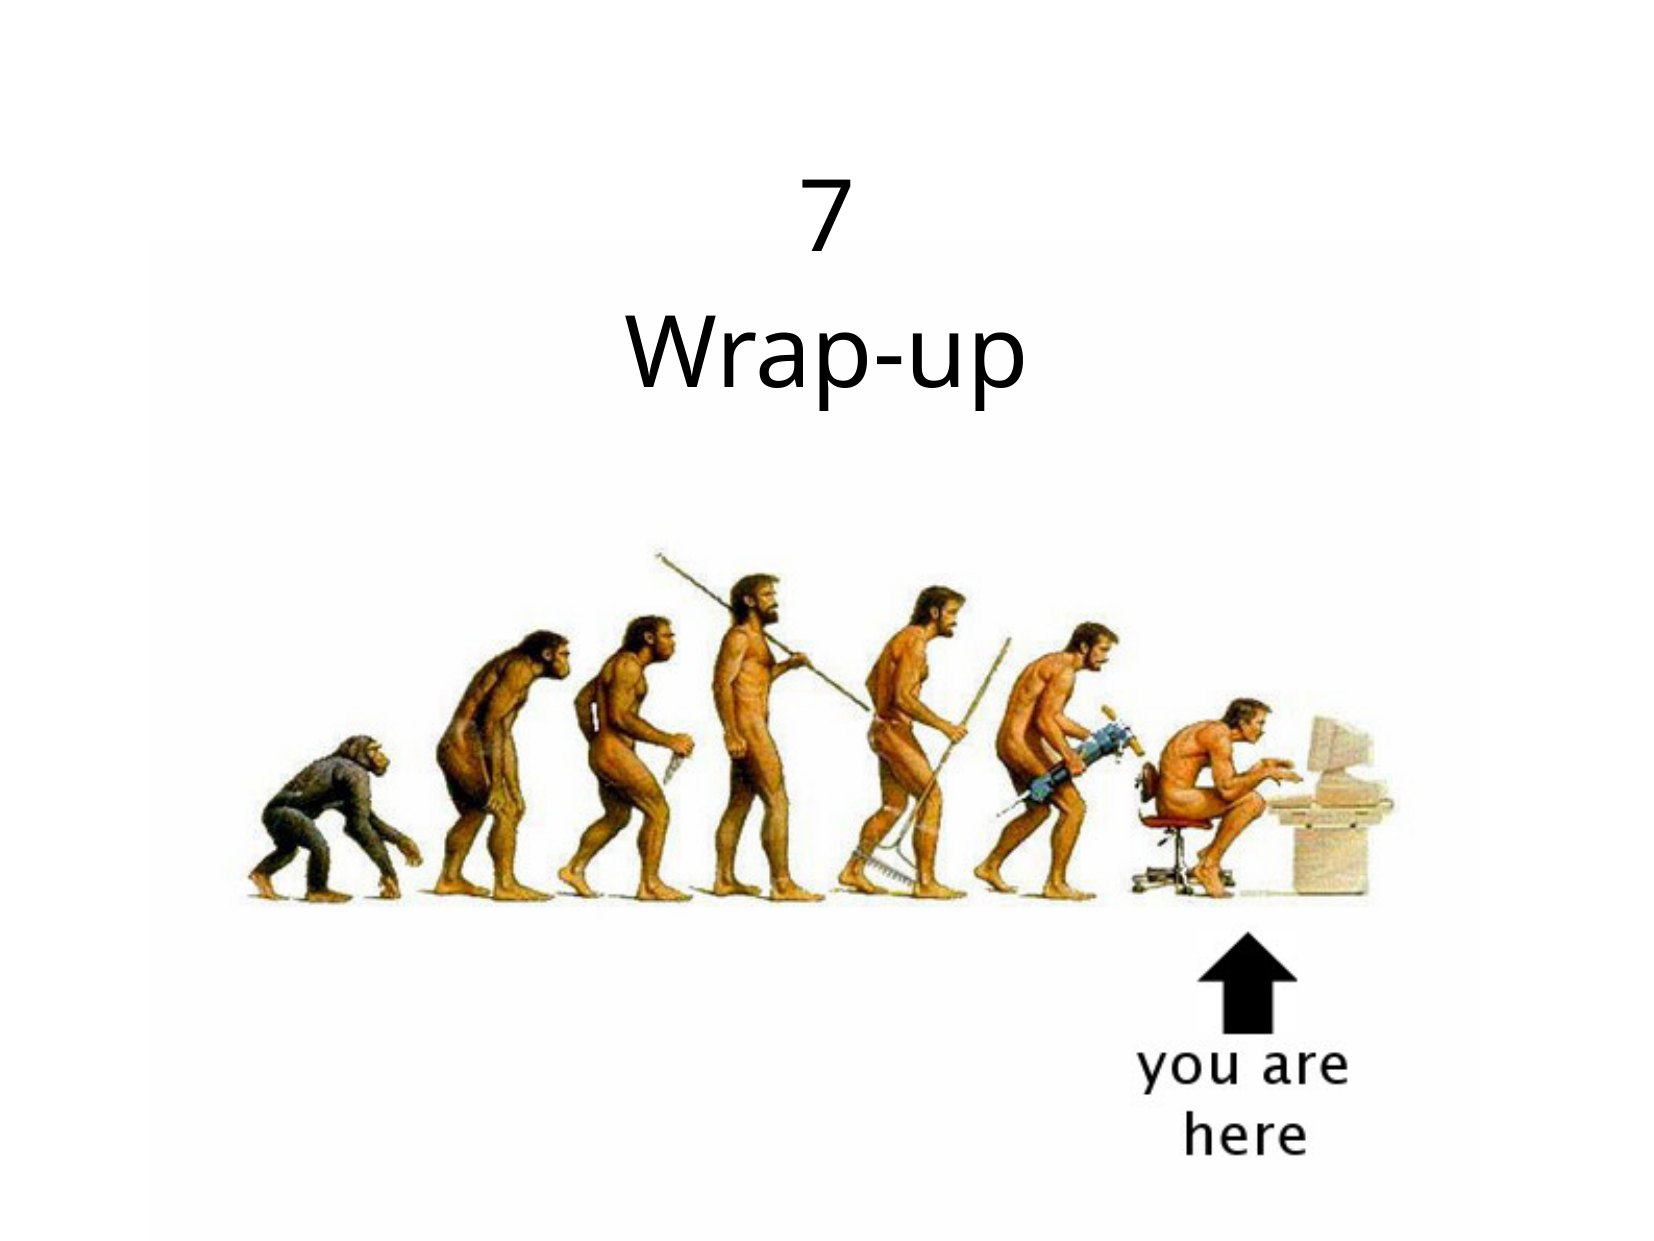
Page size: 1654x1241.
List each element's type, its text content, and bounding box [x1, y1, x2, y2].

picture [147, 473, 1481, 1241]
subtitle 7 Wrap-up [82, 88, 1571, 473]
